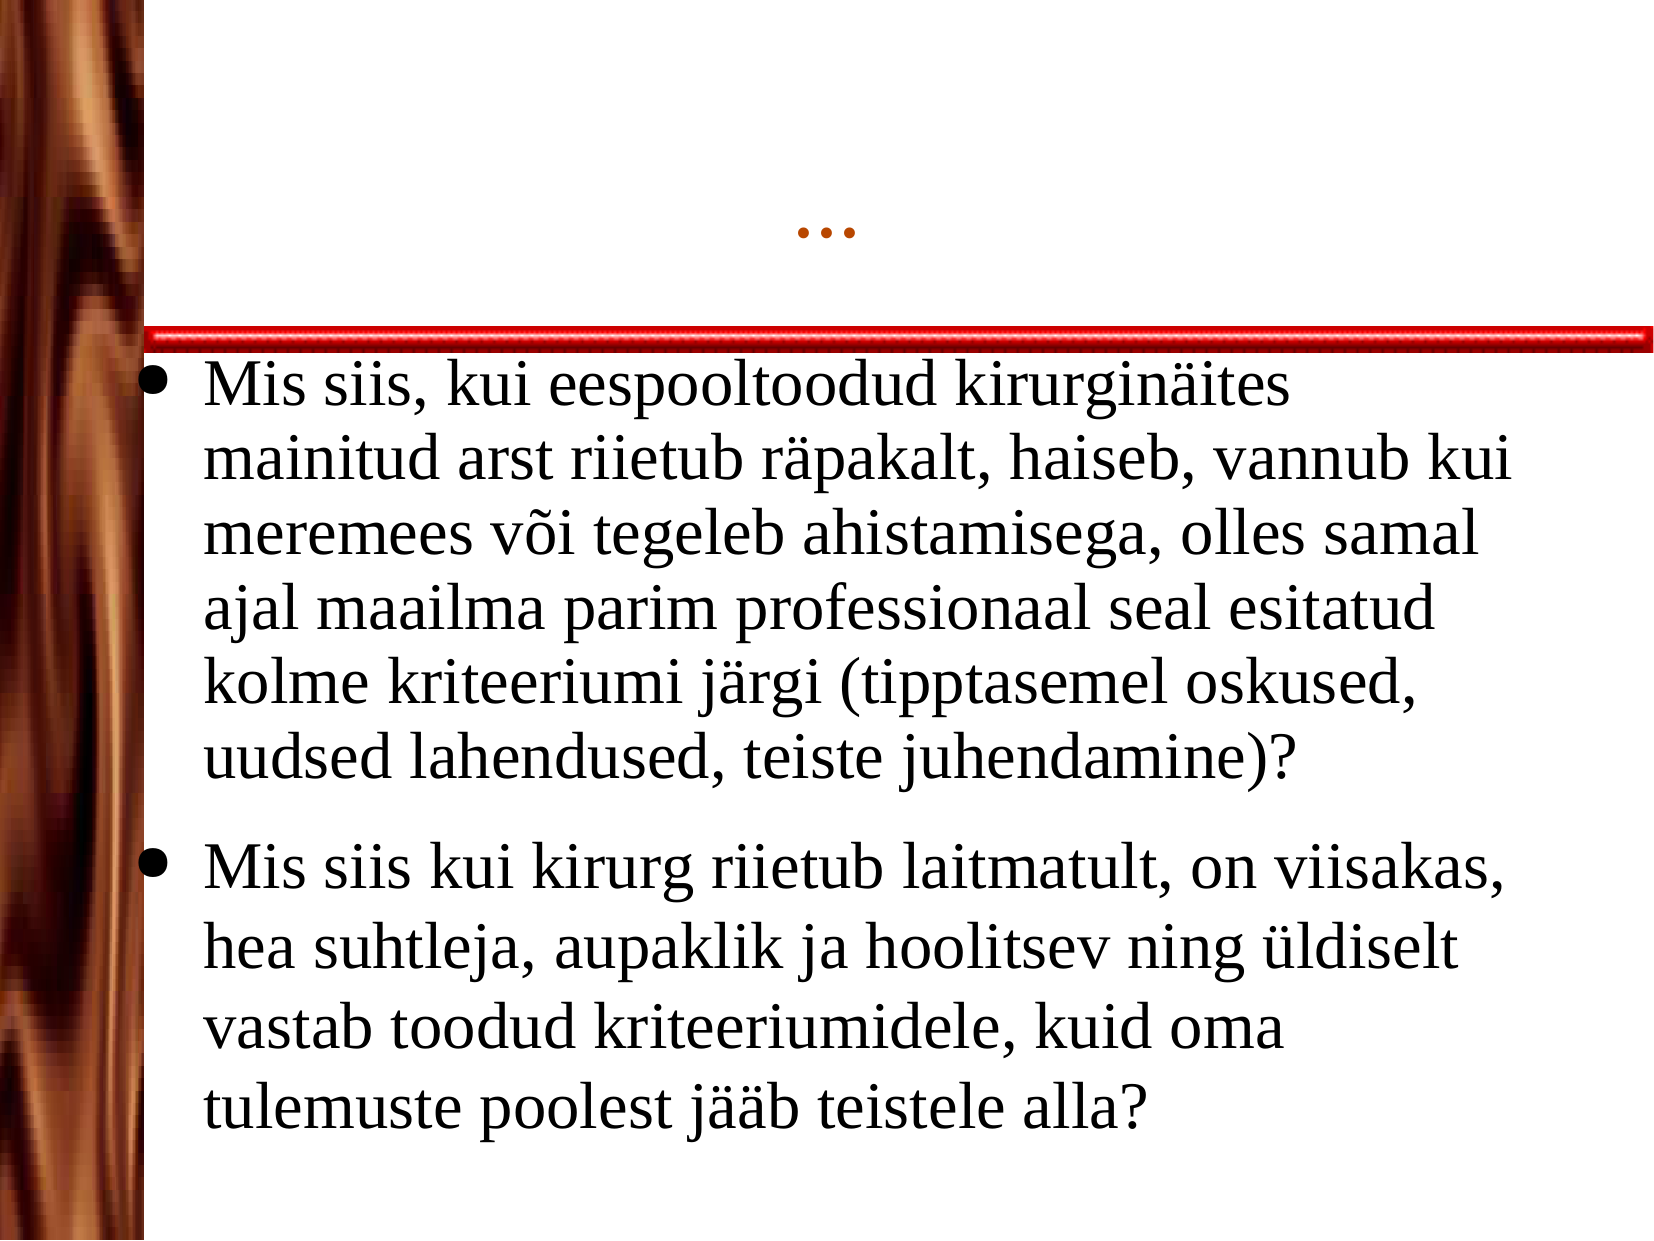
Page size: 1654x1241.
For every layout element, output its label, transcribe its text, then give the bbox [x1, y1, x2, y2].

title ... [121, 102, 1534, 311]
picture [0, 0, 1654, 1240]
list Mis siis, kui eespooltoodud kirurginäites mainitud arst riietub räpakalt, haiseb, vannub kui meremees või tegeleb ahistamisega, olles samal ajal maailma parim professionaal seal esitatud kolme kriteeriumi järgi (tipptasemel oskused, uudsed lahendused, teiste juhendamine)? Mis siis kui kirurg riietub laitmatult, on viisakas, hea suhtleja, aupaklik ja hoolitsev ning üldiselt vastab toodud kriteeriumidele, kuid oma tulemuste poolest jääb teistele alla? [121, 344, 1534, 1241]
